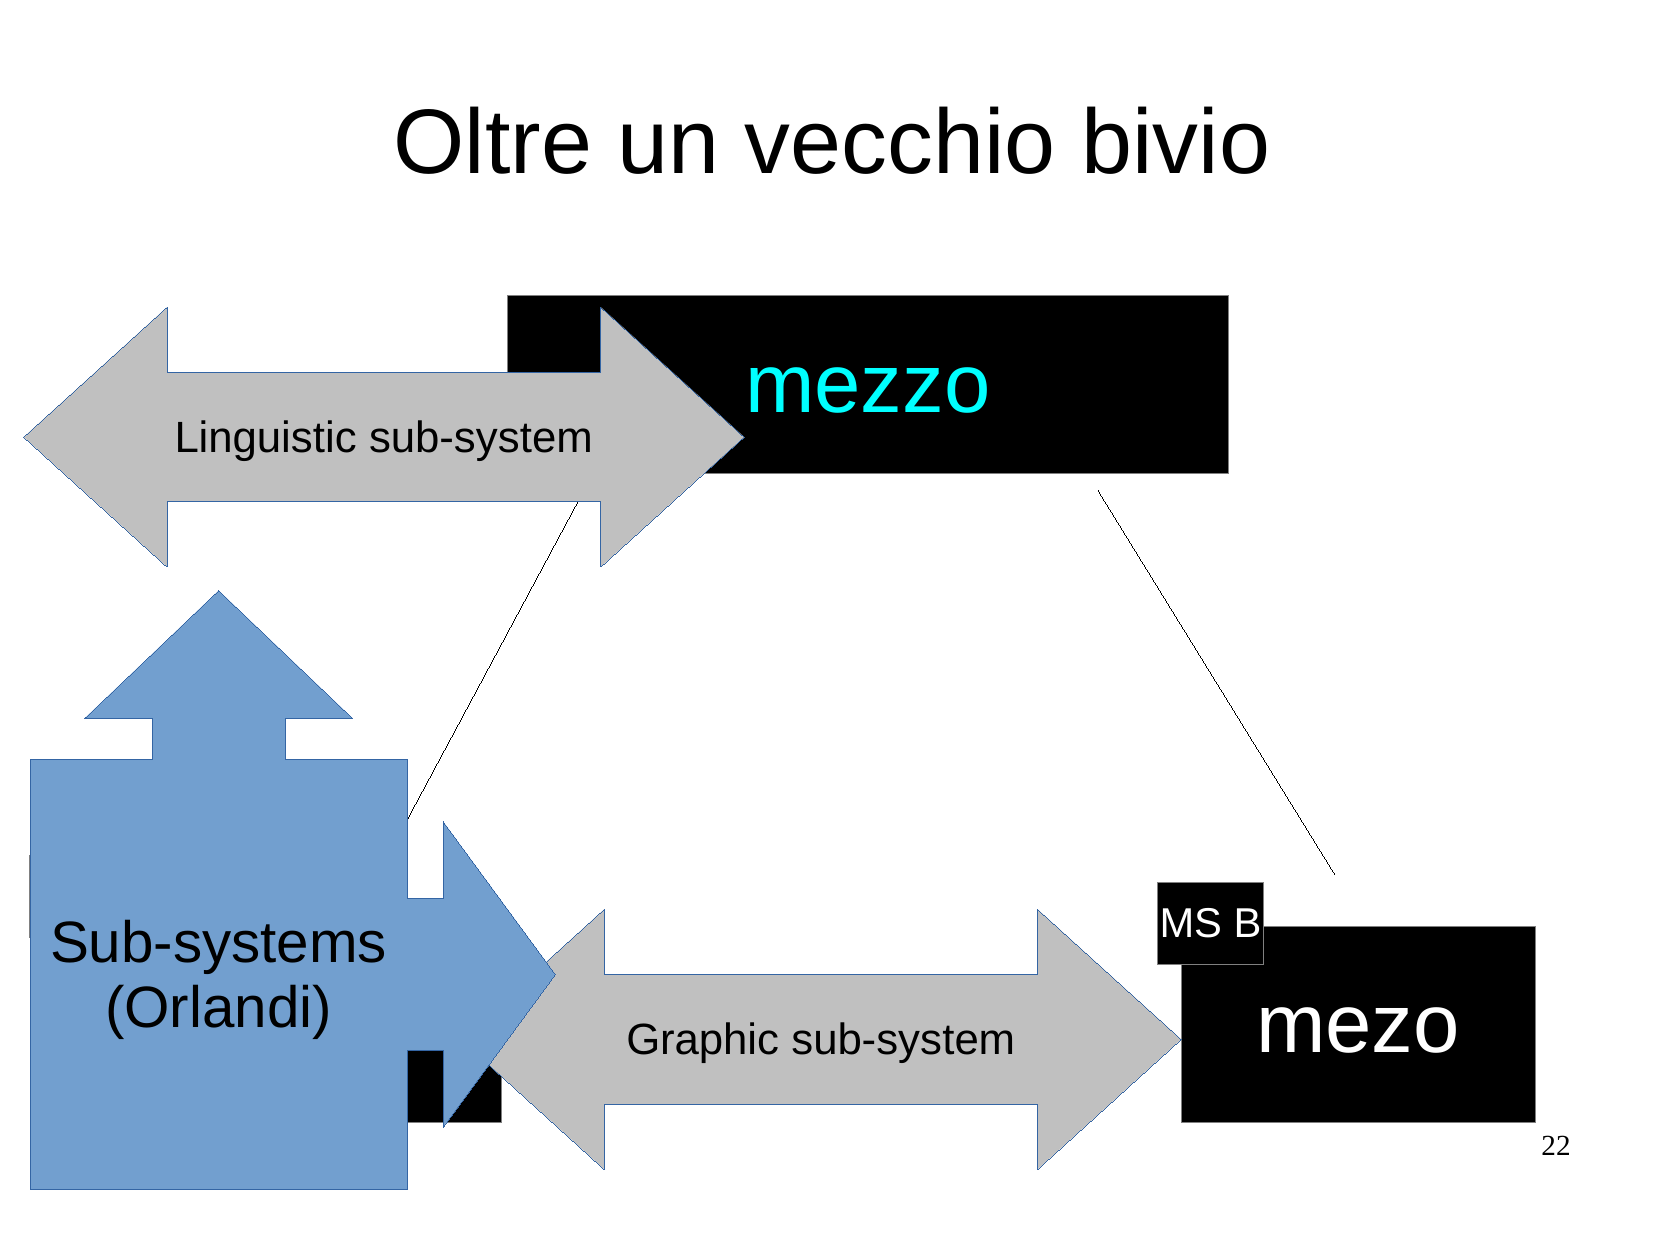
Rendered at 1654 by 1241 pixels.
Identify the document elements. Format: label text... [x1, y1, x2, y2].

text_box Meço [448, 1066, 502, 1123]
text_box Linguistic sub-system [23, 307, 745, 567]
title Oltre un vecchio bivio [129, 23, 1536, 260]
text_box Sub-systems (Orlandi) [30, 590, 556, 1190]
text_box mezo [1181, 926, 1536, 1123]
text_box mezzo [507, 295, 1229, 474]
text_box Graphic sub-system [489, 909, 1182, 1170]
text_box MS B [1157, 882, 1264, 965]
text_box Meço [408, 1051, 443, 1123]
